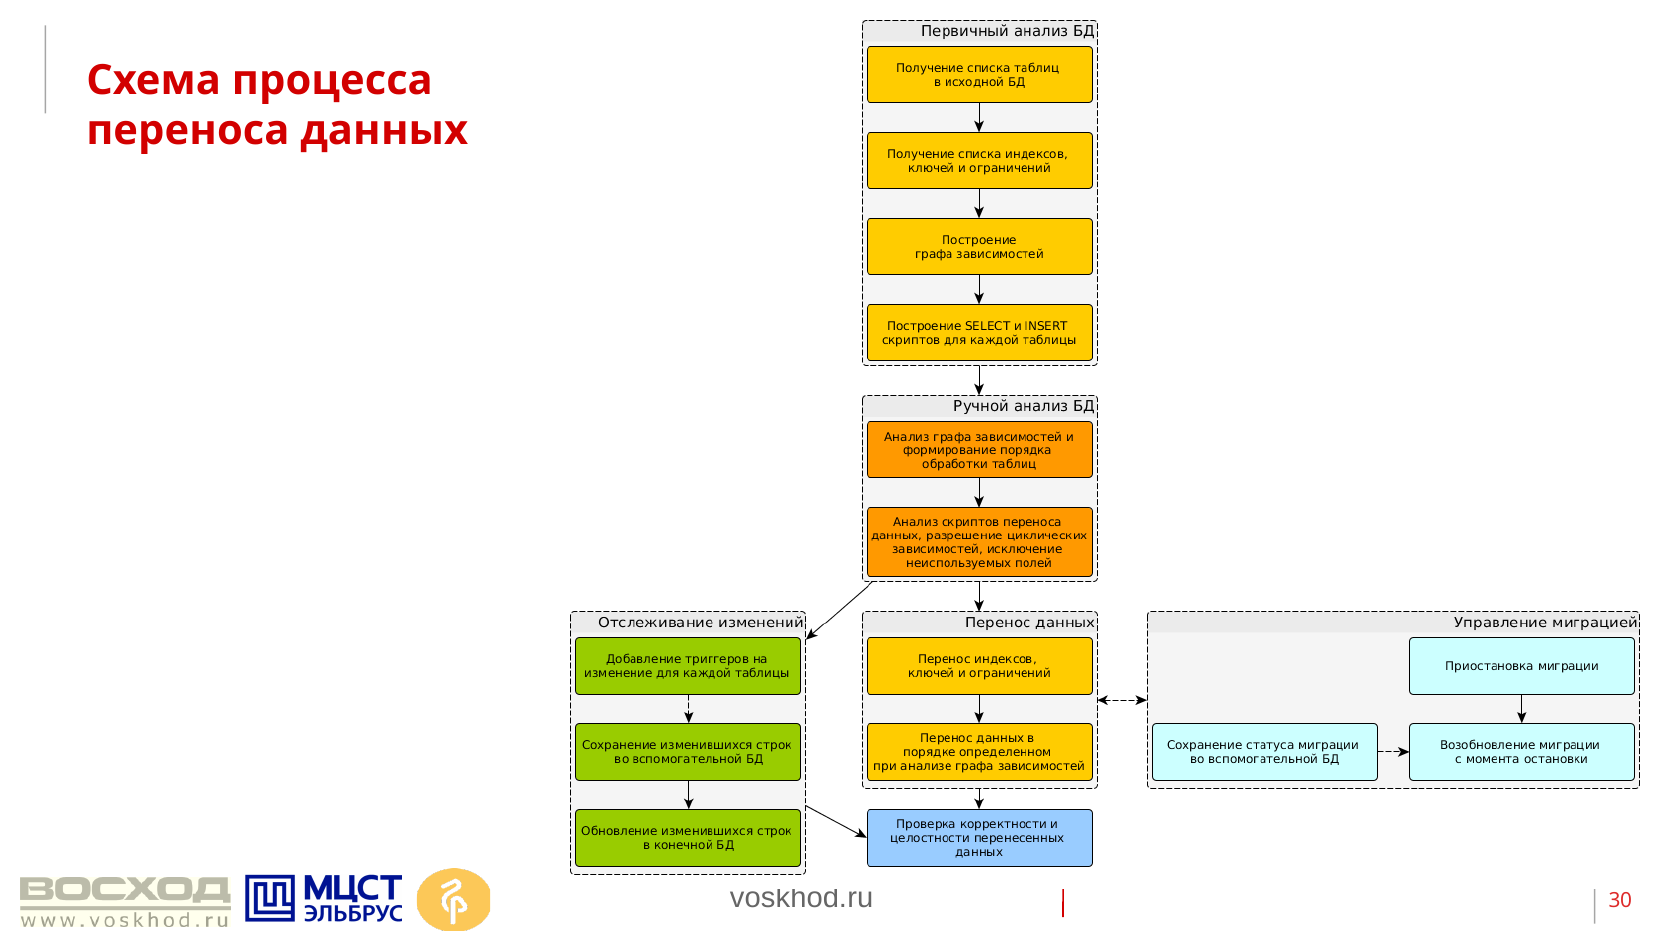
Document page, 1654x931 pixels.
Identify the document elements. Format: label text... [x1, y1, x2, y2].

picture [20, 877, 231, 927]
picture [242, 874, 402, 922]
picture [555, 5, 1654, 889]
title Схема процесса переноса данных [71, 45, 1619, 133]
picture [416, 868, 491, 931]
slide_number <number> [1267, 889, 1647, 918]
